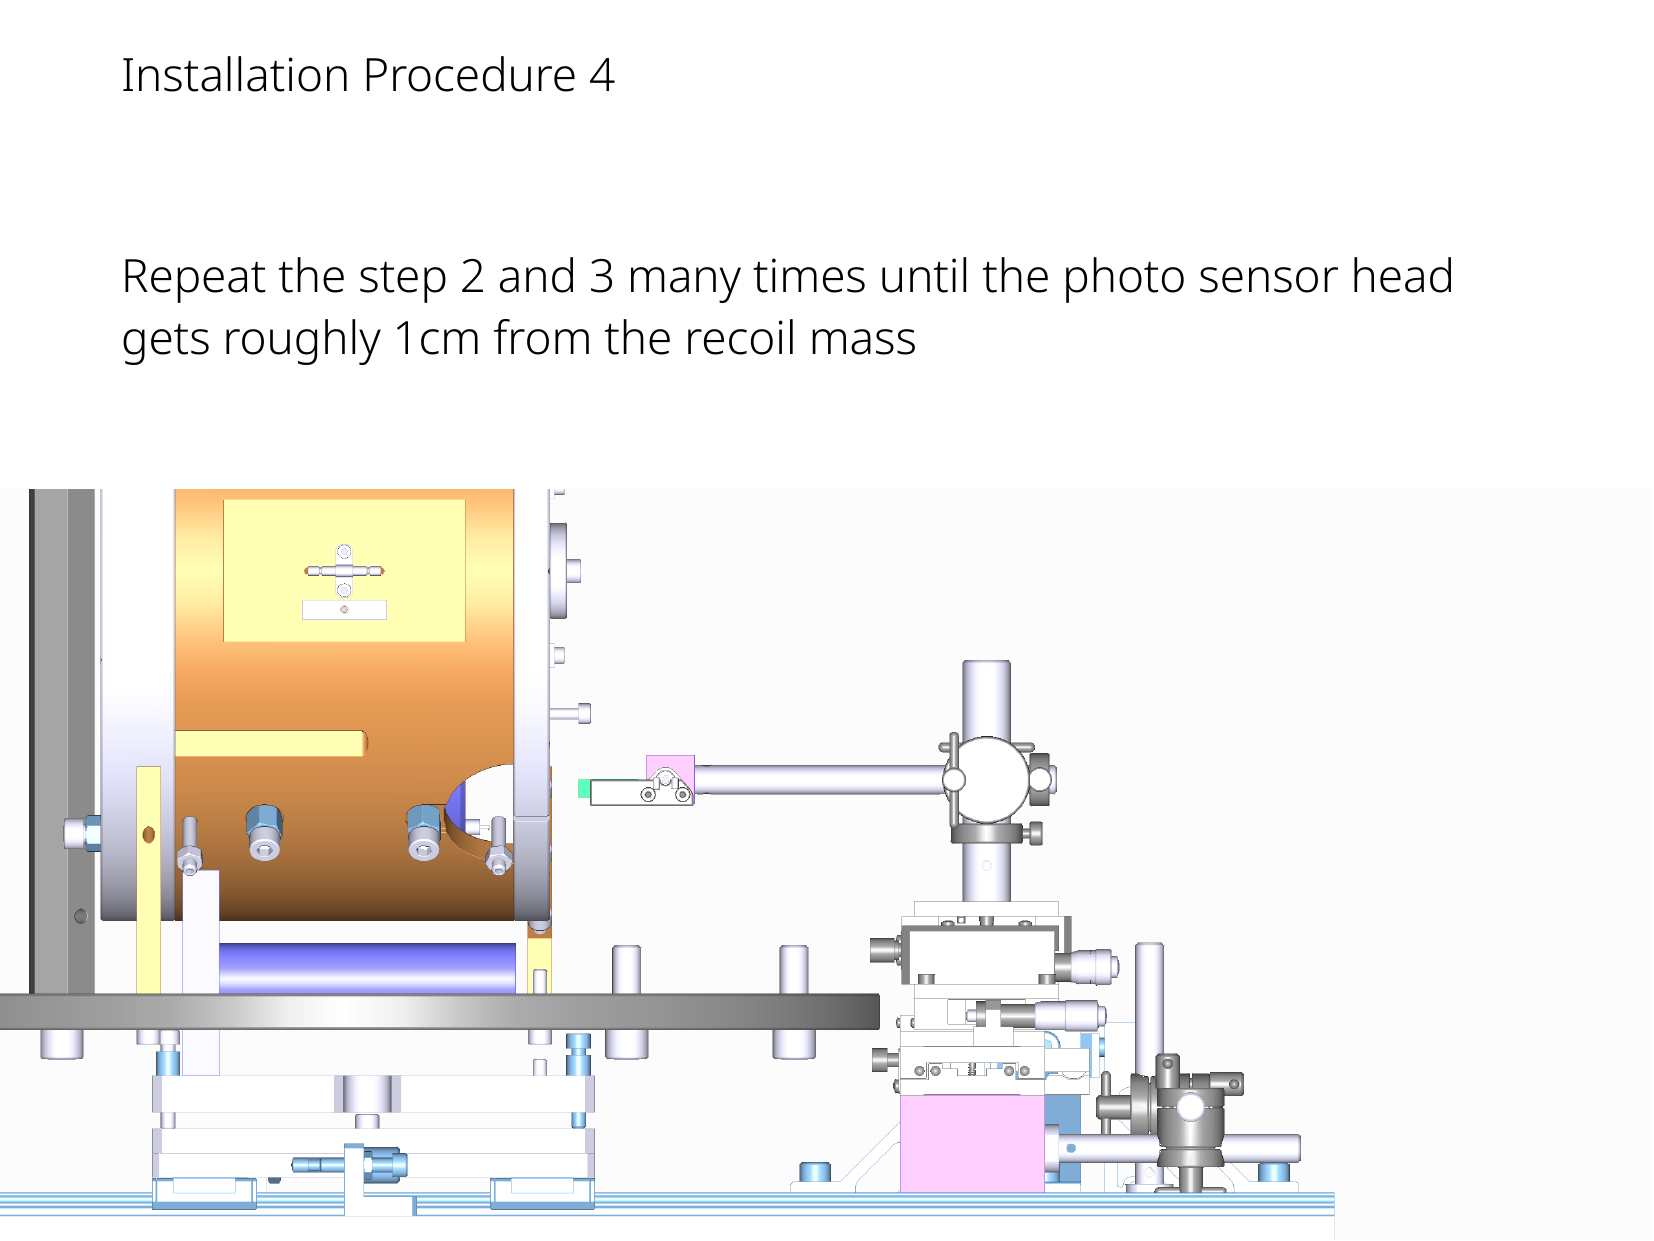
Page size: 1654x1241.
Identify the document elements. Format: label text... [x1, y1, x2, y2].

text_box Repeat the step 2 and 3 many times until the photo sensor head gets roughly 1cm from the recoil mass [106, 235, 1501, 364]
text_box Installation Procedure 4 [106, 35, 675, 107]
picture [0, 489, 1654, 1240]
